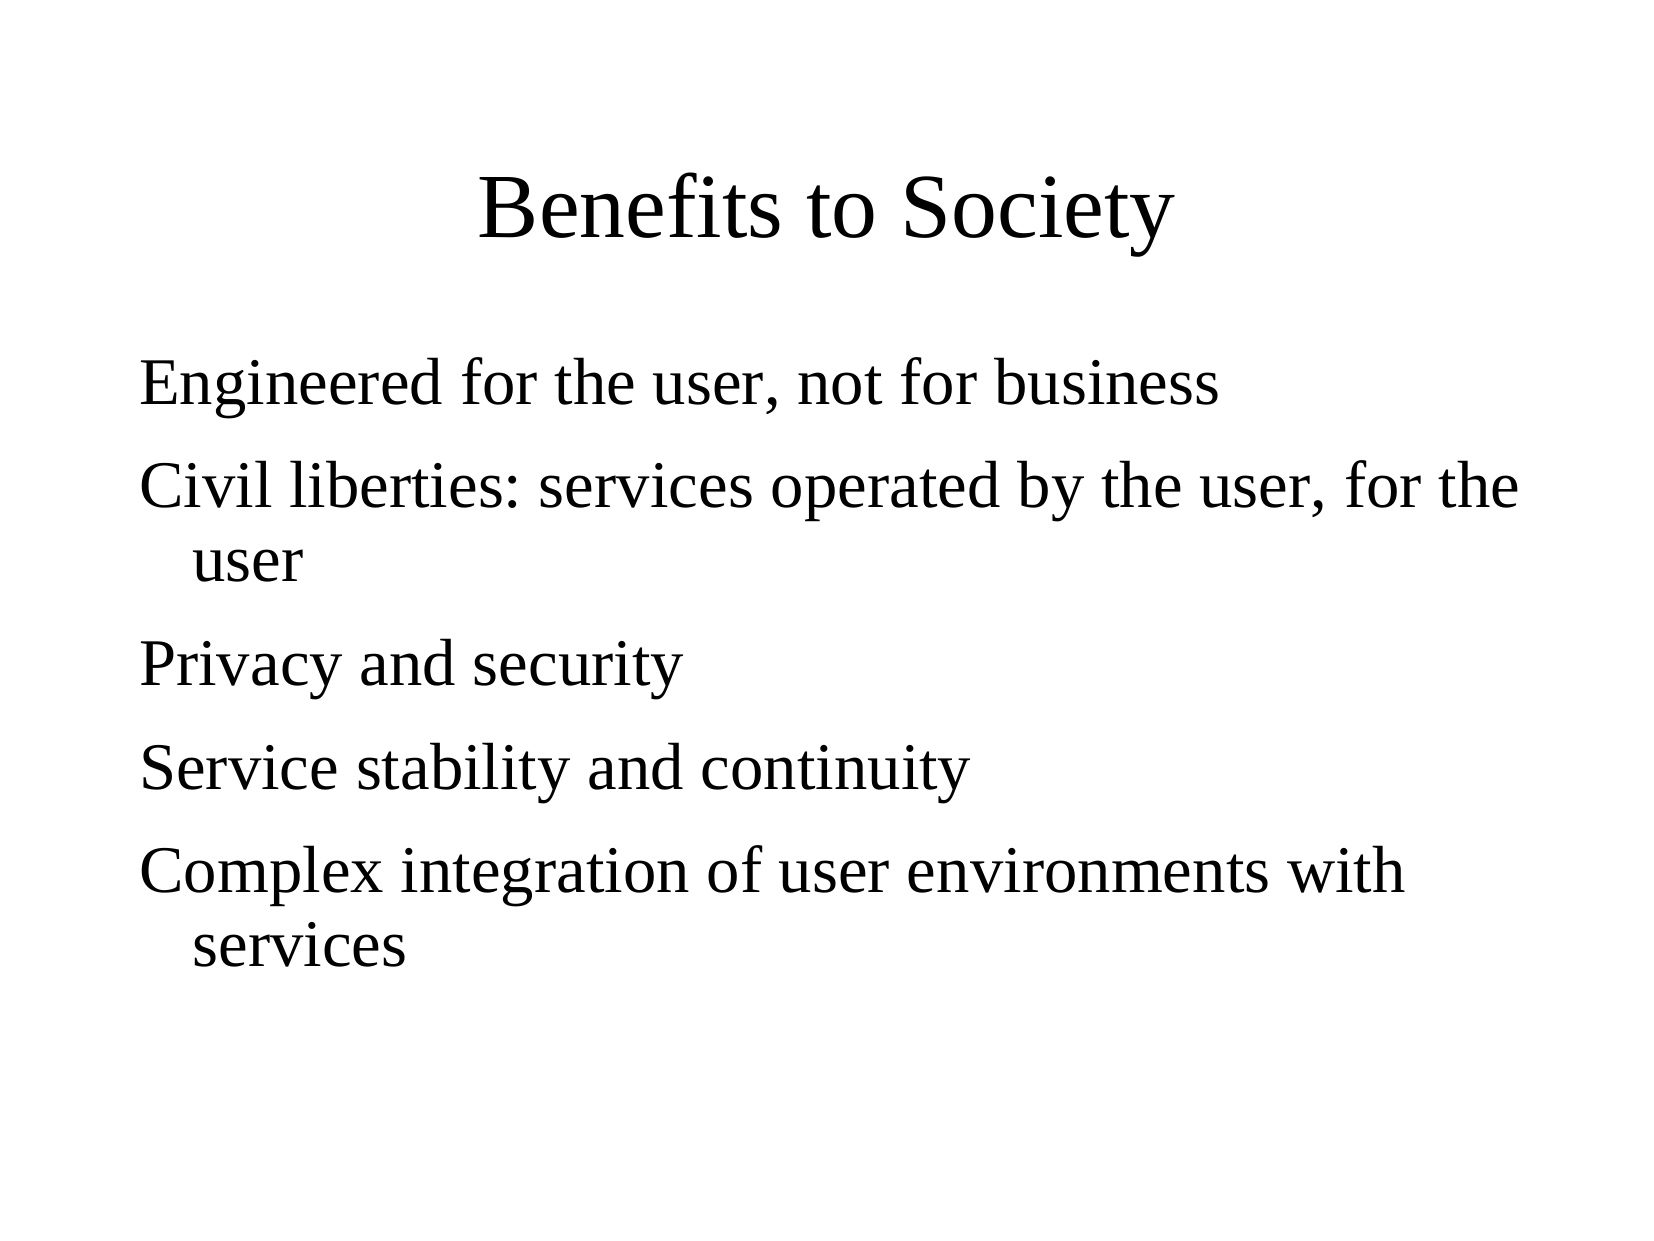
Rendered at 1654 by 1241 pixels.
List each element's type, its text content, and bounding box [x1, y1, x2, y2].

title Benefits to Society [121, 102, 1534, 311]
list Engineered for the user, not for business Civil liberties: services operated by the user, for the user Privacy and security Service stability and continuity Complex integration of user environments with services [121, 344, 1534, 1127]
